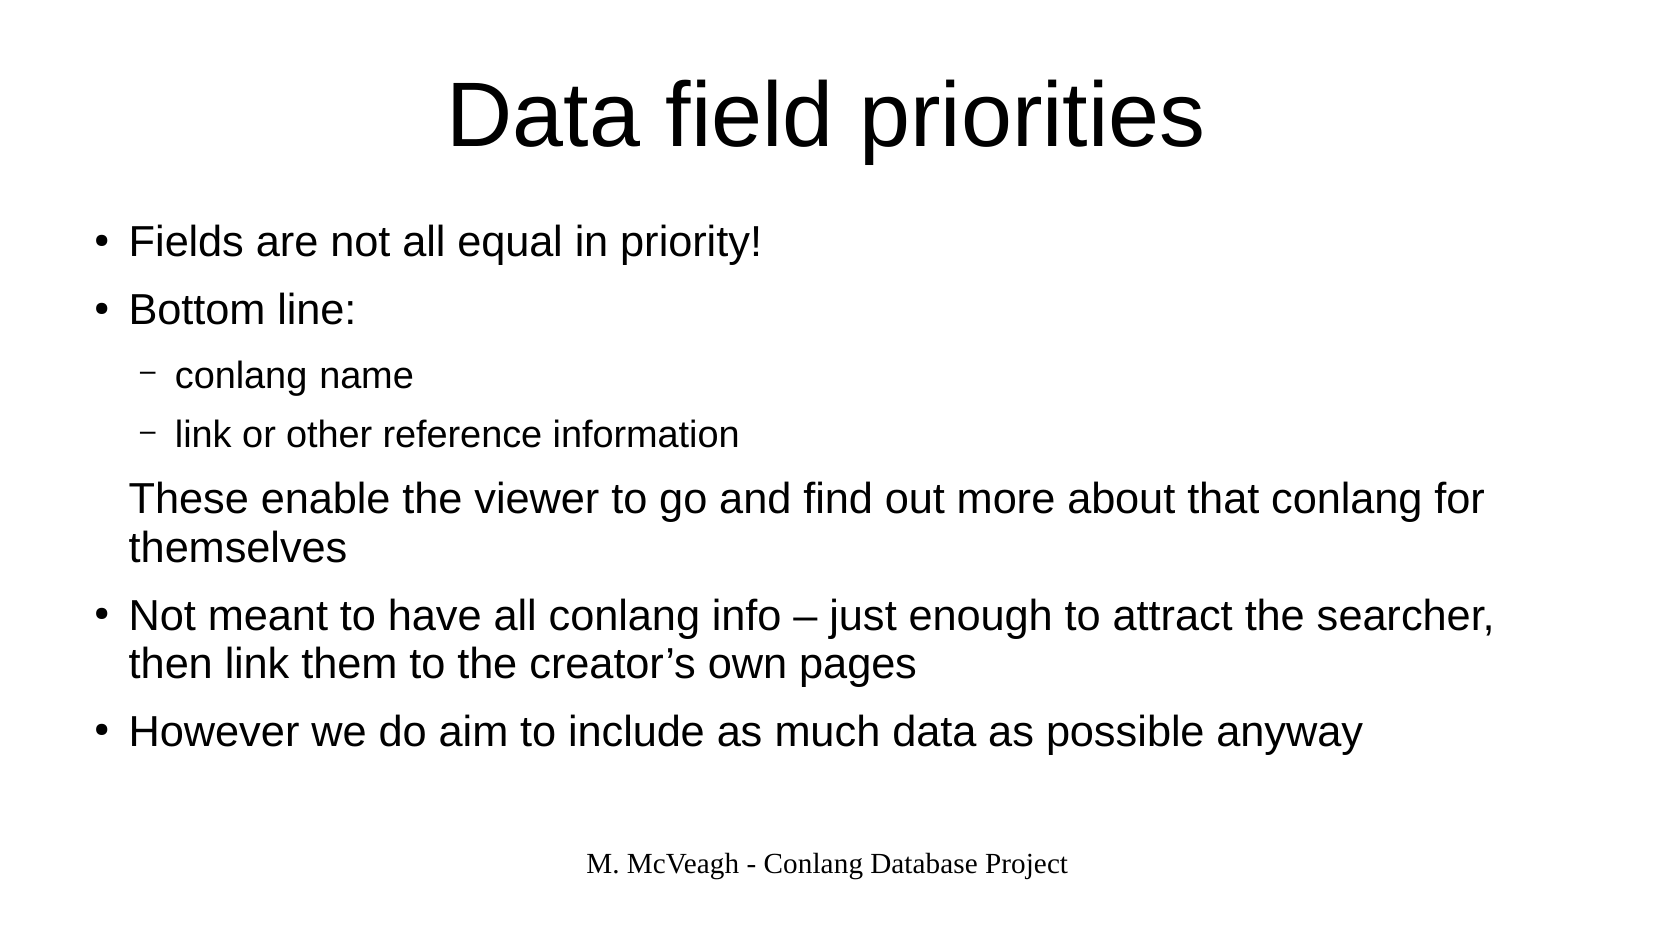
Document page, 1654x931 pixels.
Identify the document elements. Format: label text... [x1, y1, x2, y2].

title Data field priorities [82, 37, 1571, 193]
list Fields are not all equal in priority! Bottom line: conlang name link or other reference information These enable the viewer to go and find out more about that conlang for themselves Not meant to have all conlang info – just enough to attract the searcher, then link them to the creator’s own pages However we do aim to include as much data as possible anyway [82, 217, 1571, 758]
